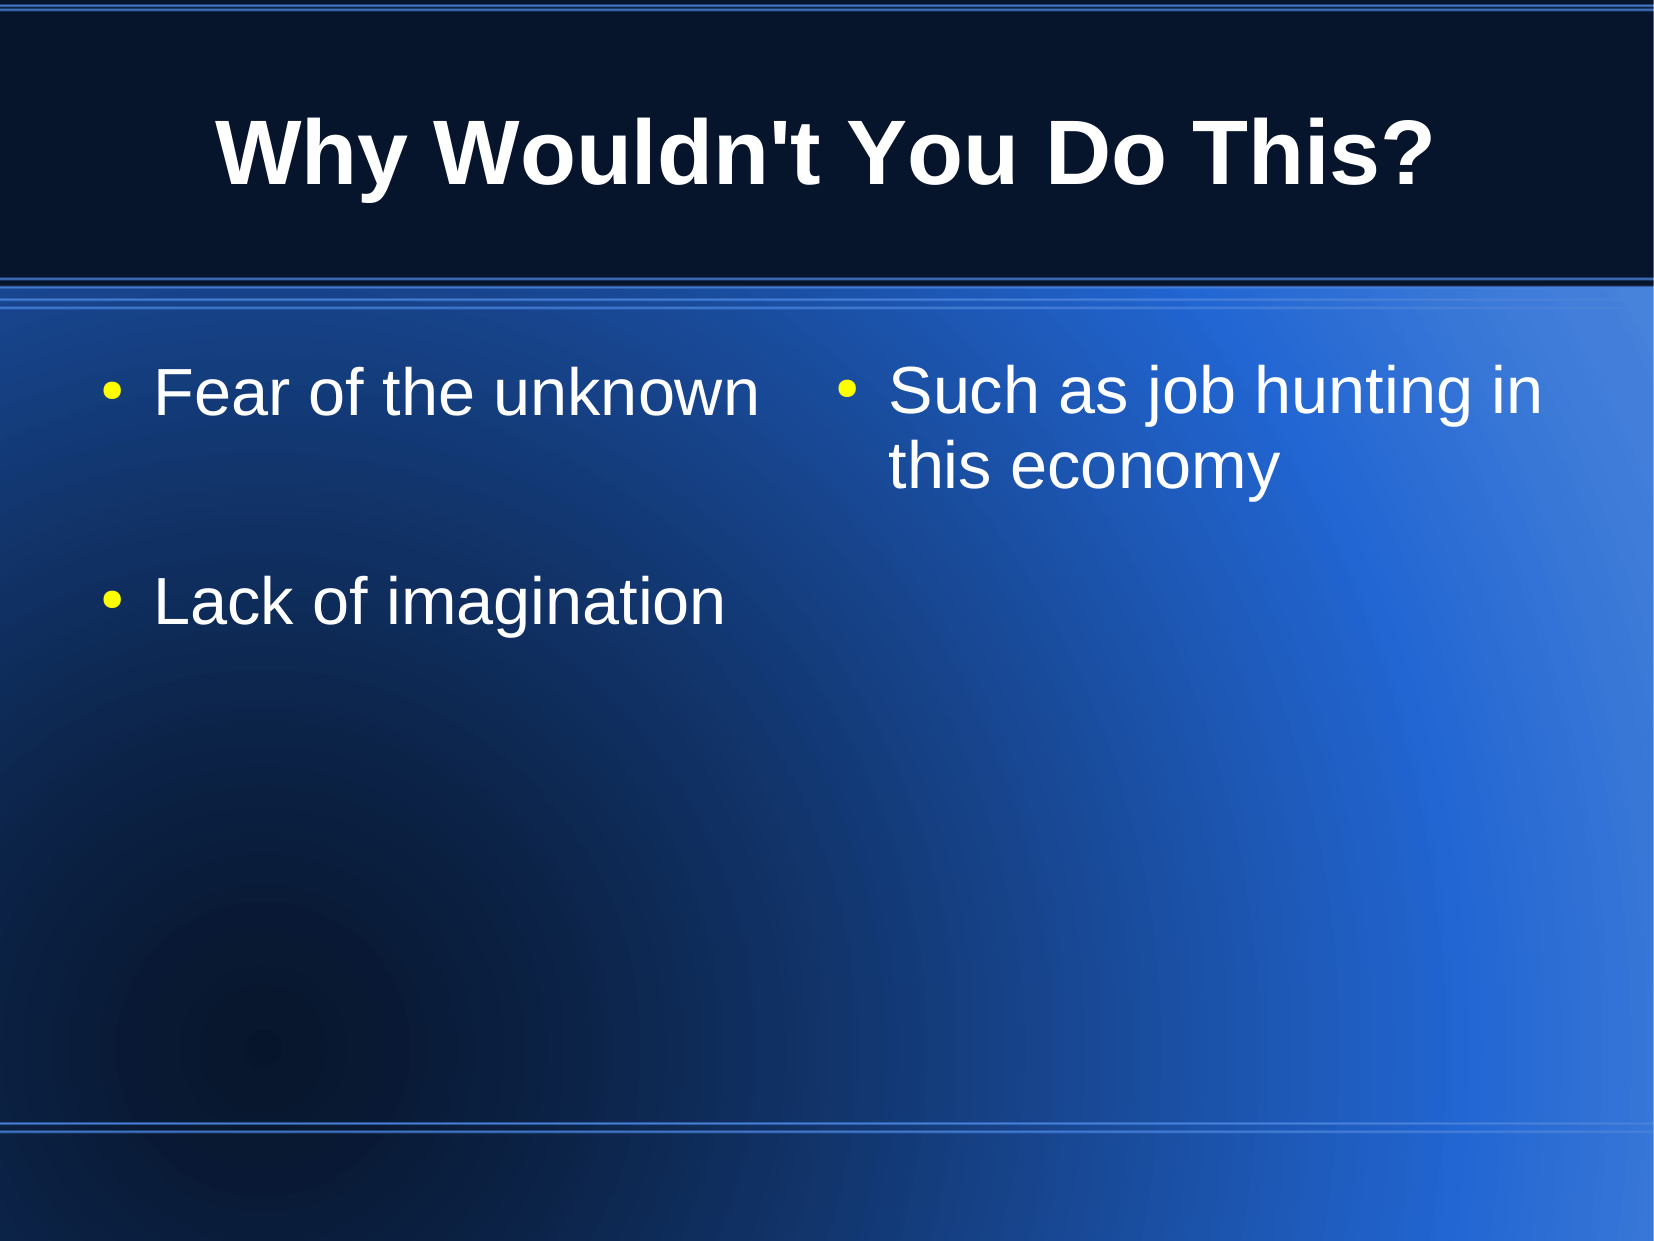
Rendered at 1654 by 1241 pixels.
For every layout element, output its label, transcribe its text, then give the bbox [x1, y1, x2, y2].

list Such as job hunting in this economy [817, 353, 1560, 1041]
list Fear of the unknown Lack of imagination [82, 355, 826, 1043]
picture [0, 0, 1654, 1241]
title Why Wouldn't You Do This? [82, 56, 1571, 250]
